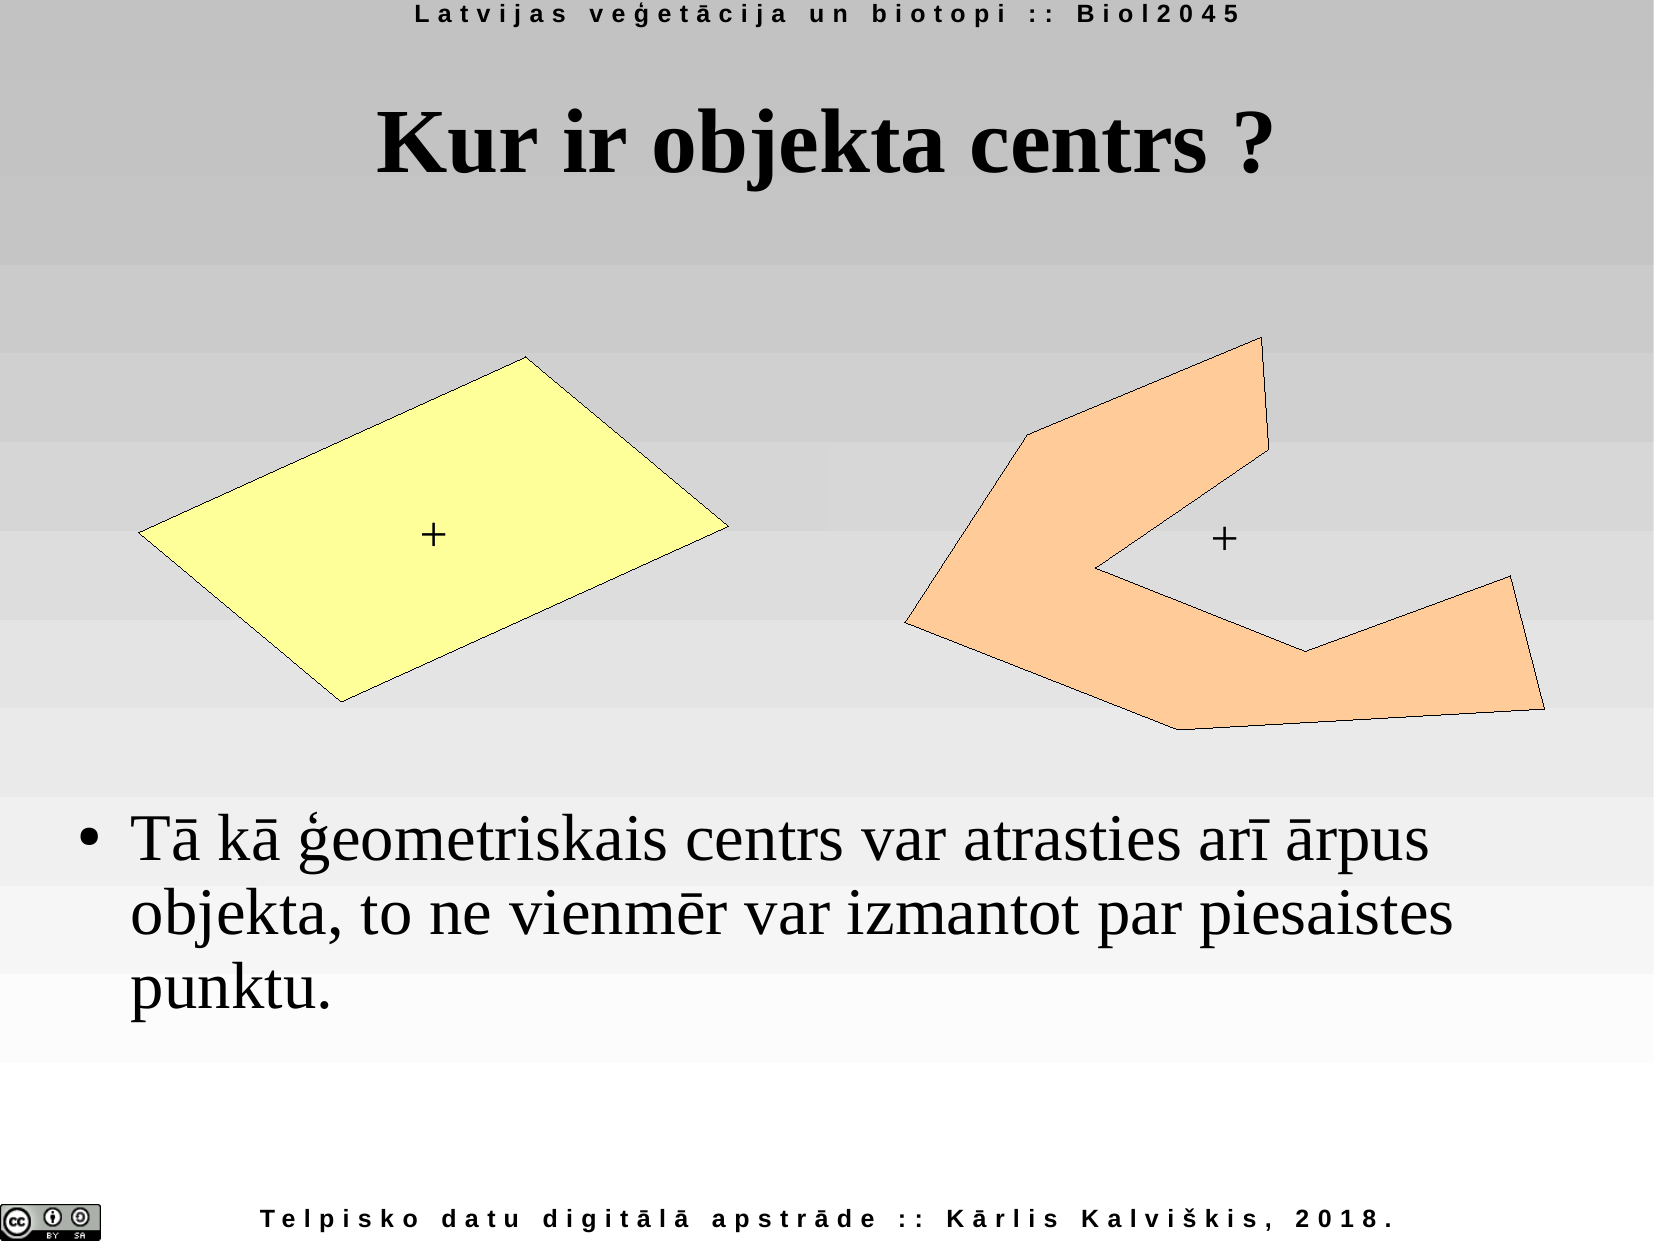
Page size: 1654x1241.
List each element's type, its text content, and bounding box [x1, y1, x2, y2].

text_box [138, 356, 729, 702]
text_box + [419, 506, 448, 606]
list Tā kā ģeometriskais centrs var atrasties arī ārpus objekta, to ne vienmēr var izmantot par piesaistes punktu. [59, 800, 1596, 1052]
title Kur ir objekta centrs ? [59, 37, 1596, 246]
text_box + [1210, 511, 1239, 610]
picture [0, 0, 1654, 1241]
text_box [904, 337, 1545, 730]
